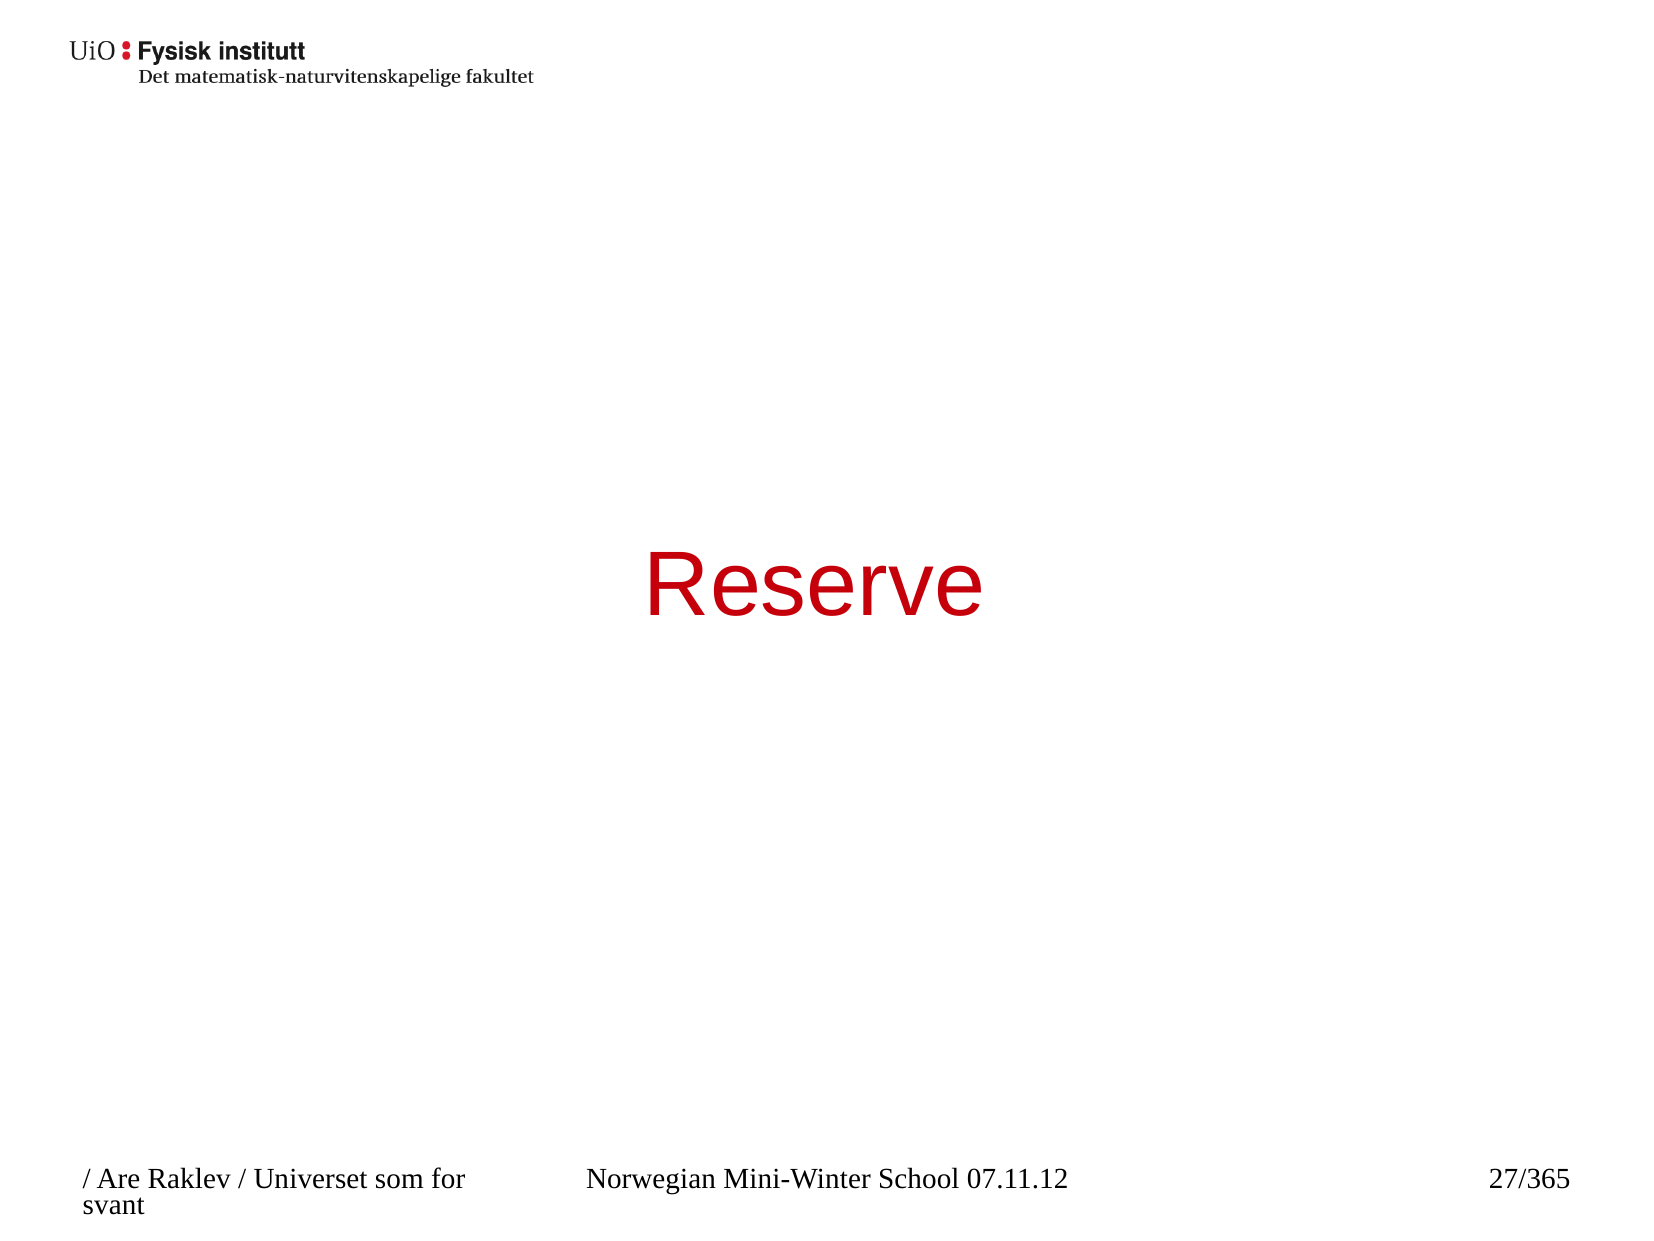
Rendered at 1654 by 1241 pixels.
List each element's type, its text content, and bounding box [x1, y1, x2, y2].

title Reserve [70, 480, 1559, 688]
picture [68, 37, 537, 89]
